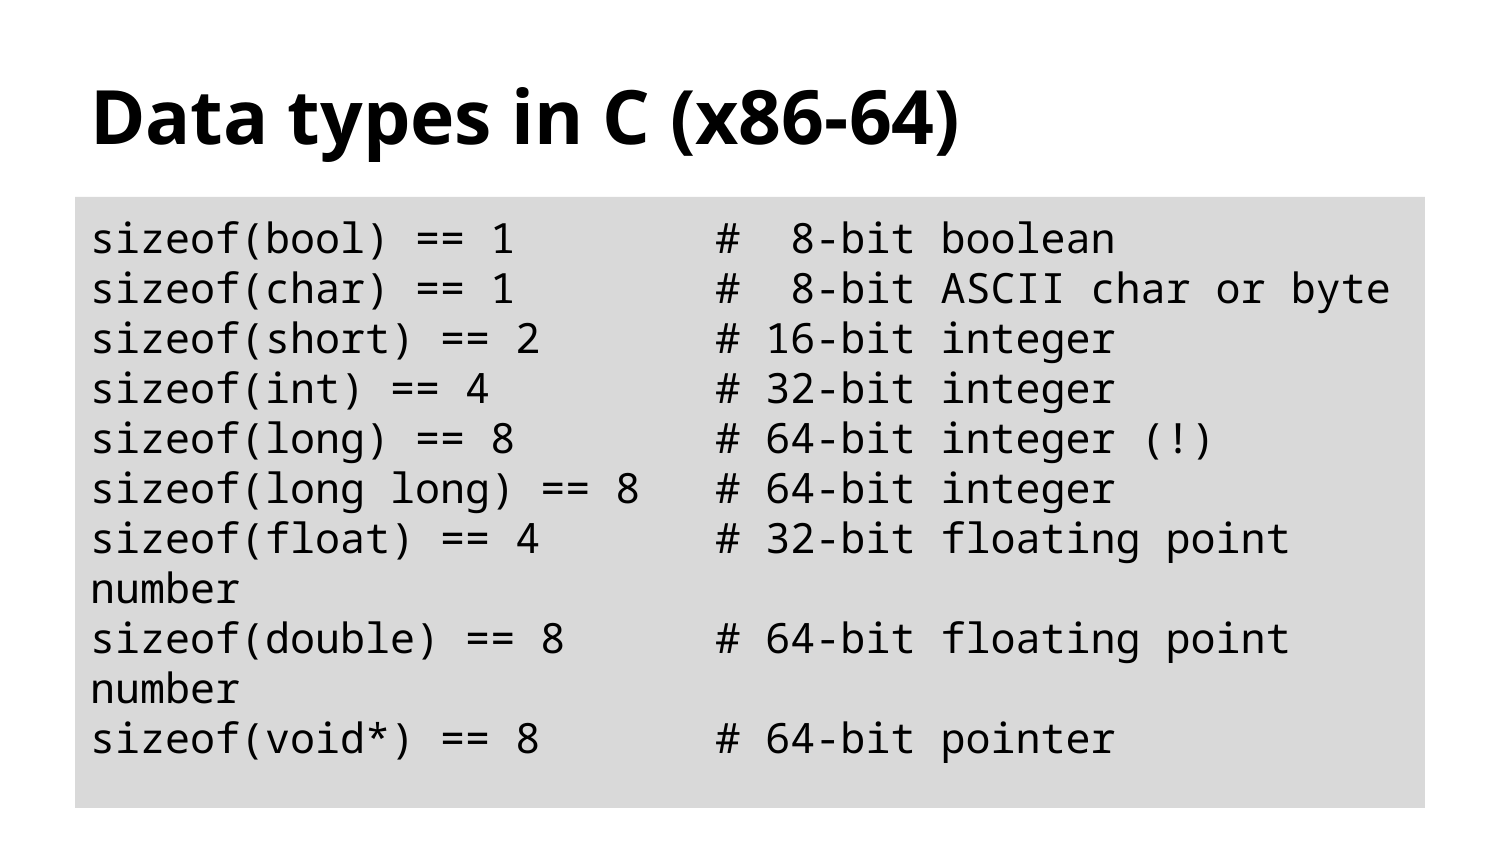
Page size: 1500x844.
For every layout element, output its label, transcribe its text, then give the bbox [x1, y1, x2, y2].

title Data types in C (x86-64) [75, 33, 1425, 175]
list sizeof(bool) == 1 # 8-bit boolean sizeof(char) == 1 # 8-bit ASCII char or byte sizeof(short) == 2 # 16-bit integer sizeof(int) == 4 # 32-bit integer sizeof(long) == 8 # 64-bit integer (!) sizeof(long long) == 8 # 64-bit integer sizeof(float) == 4 # 32-bit floating point number sizeof(double) == 8 # 64-bit floating point number sizeof(void*) == 8 # 64-bit pointer [75, 196, 1425, 808]
